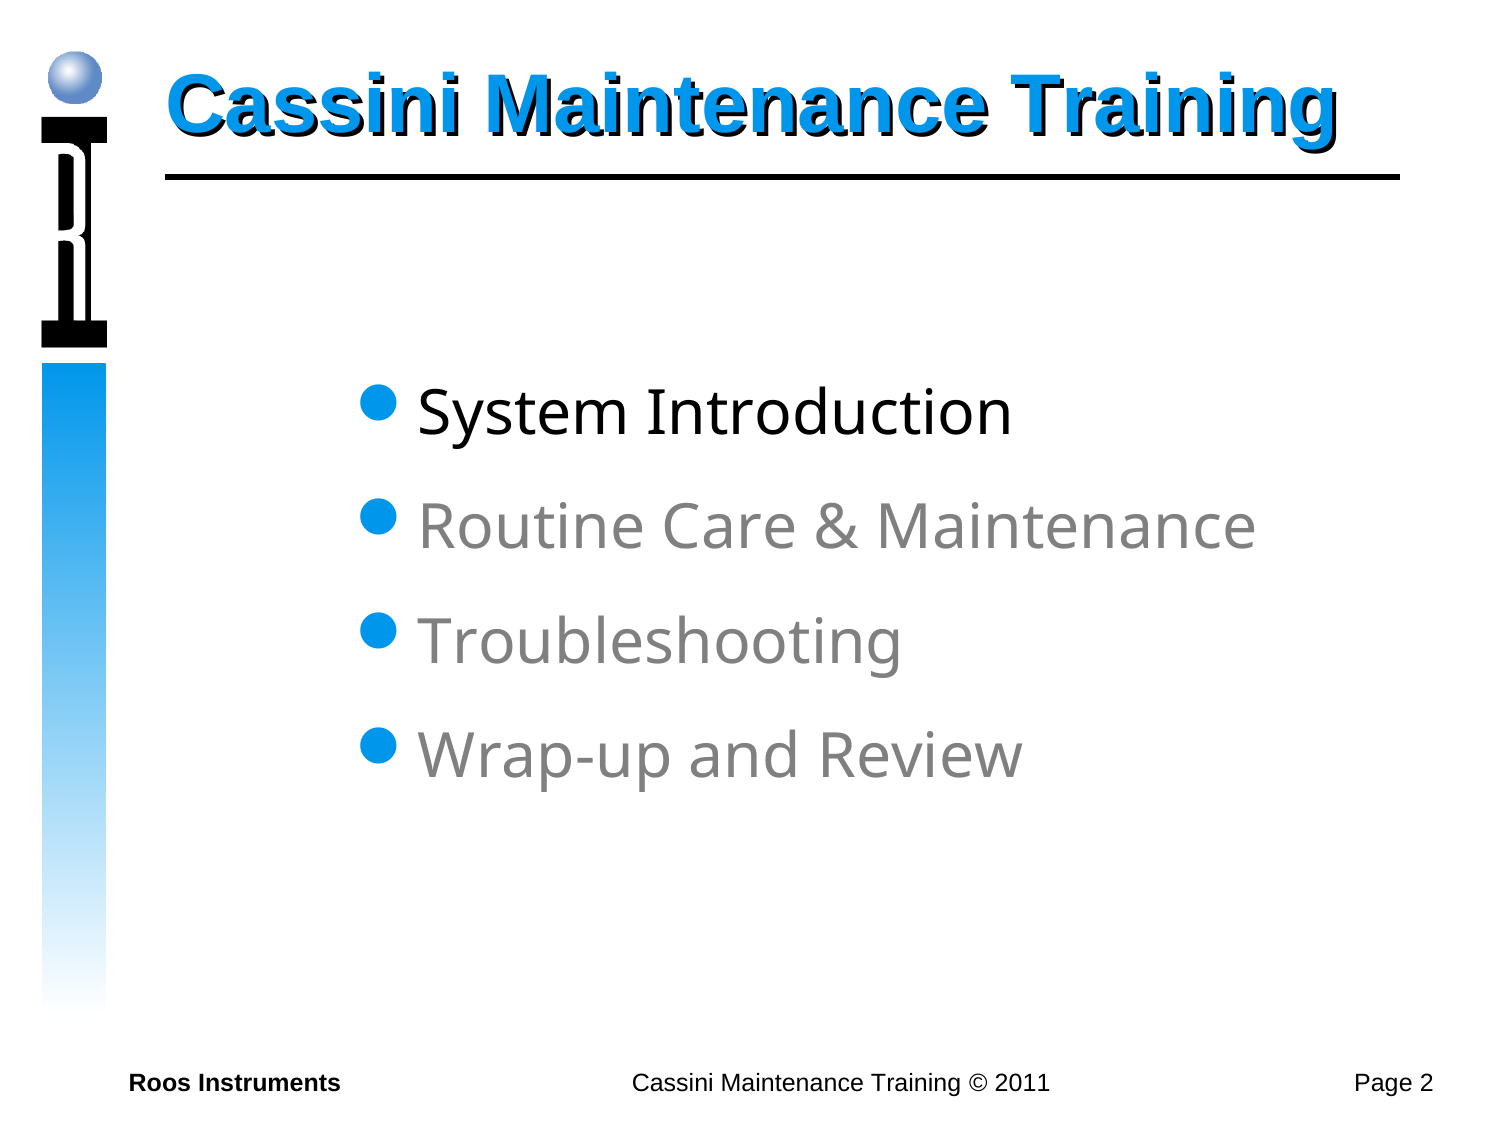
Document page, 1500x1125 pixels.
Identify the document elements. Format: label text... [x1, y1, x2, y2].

title Cassini Maintenance Training [165, 45, 1411, 150]
list System Introduction Routine Care & Maintenance Troubleshooting Wrap-up and Review [355, 367, 1448, 1021]
